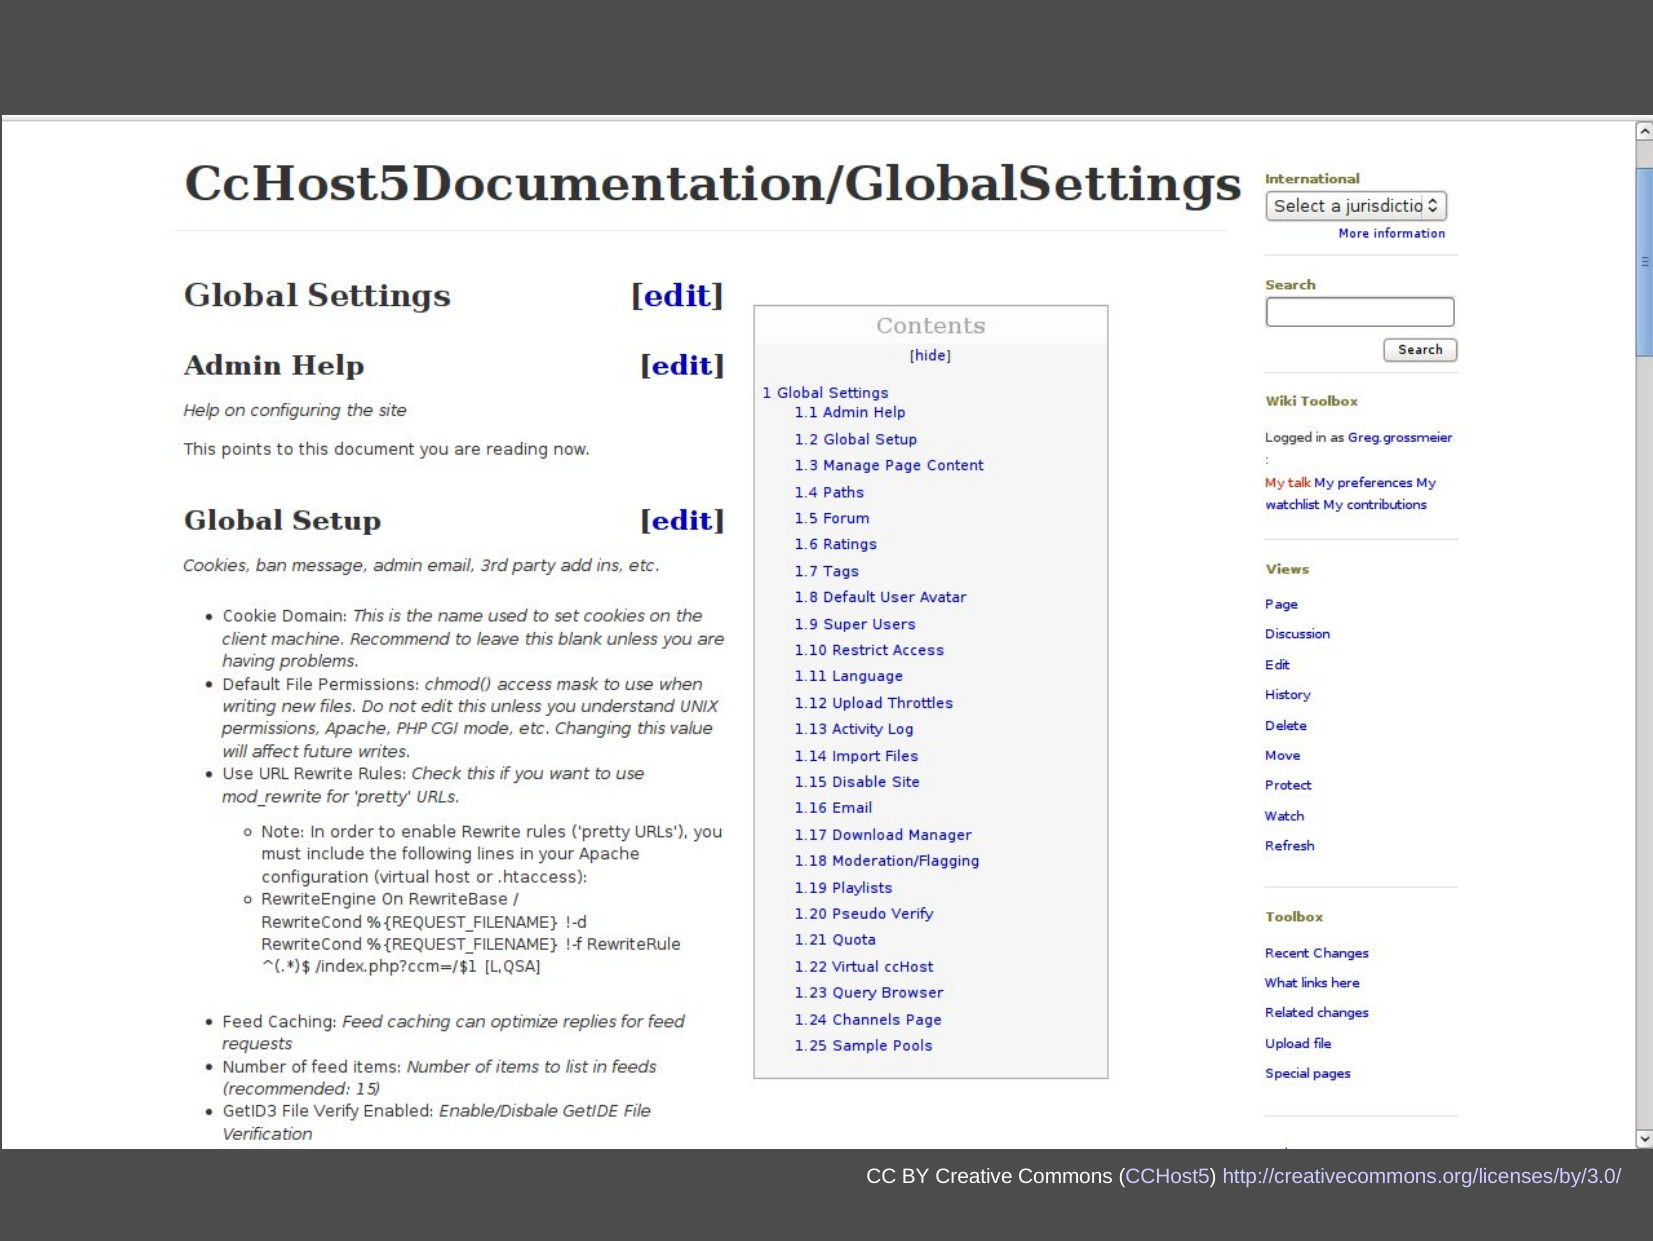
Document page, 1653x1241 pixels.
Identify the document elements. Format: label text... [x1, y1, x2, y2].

text_box CC BY Creative Commons (CCHost5) http://creativecommons.org/licenses/by/3.0/ [851, 1154, 1648, 1196]
picture [2, 115, 1653, 1149]
